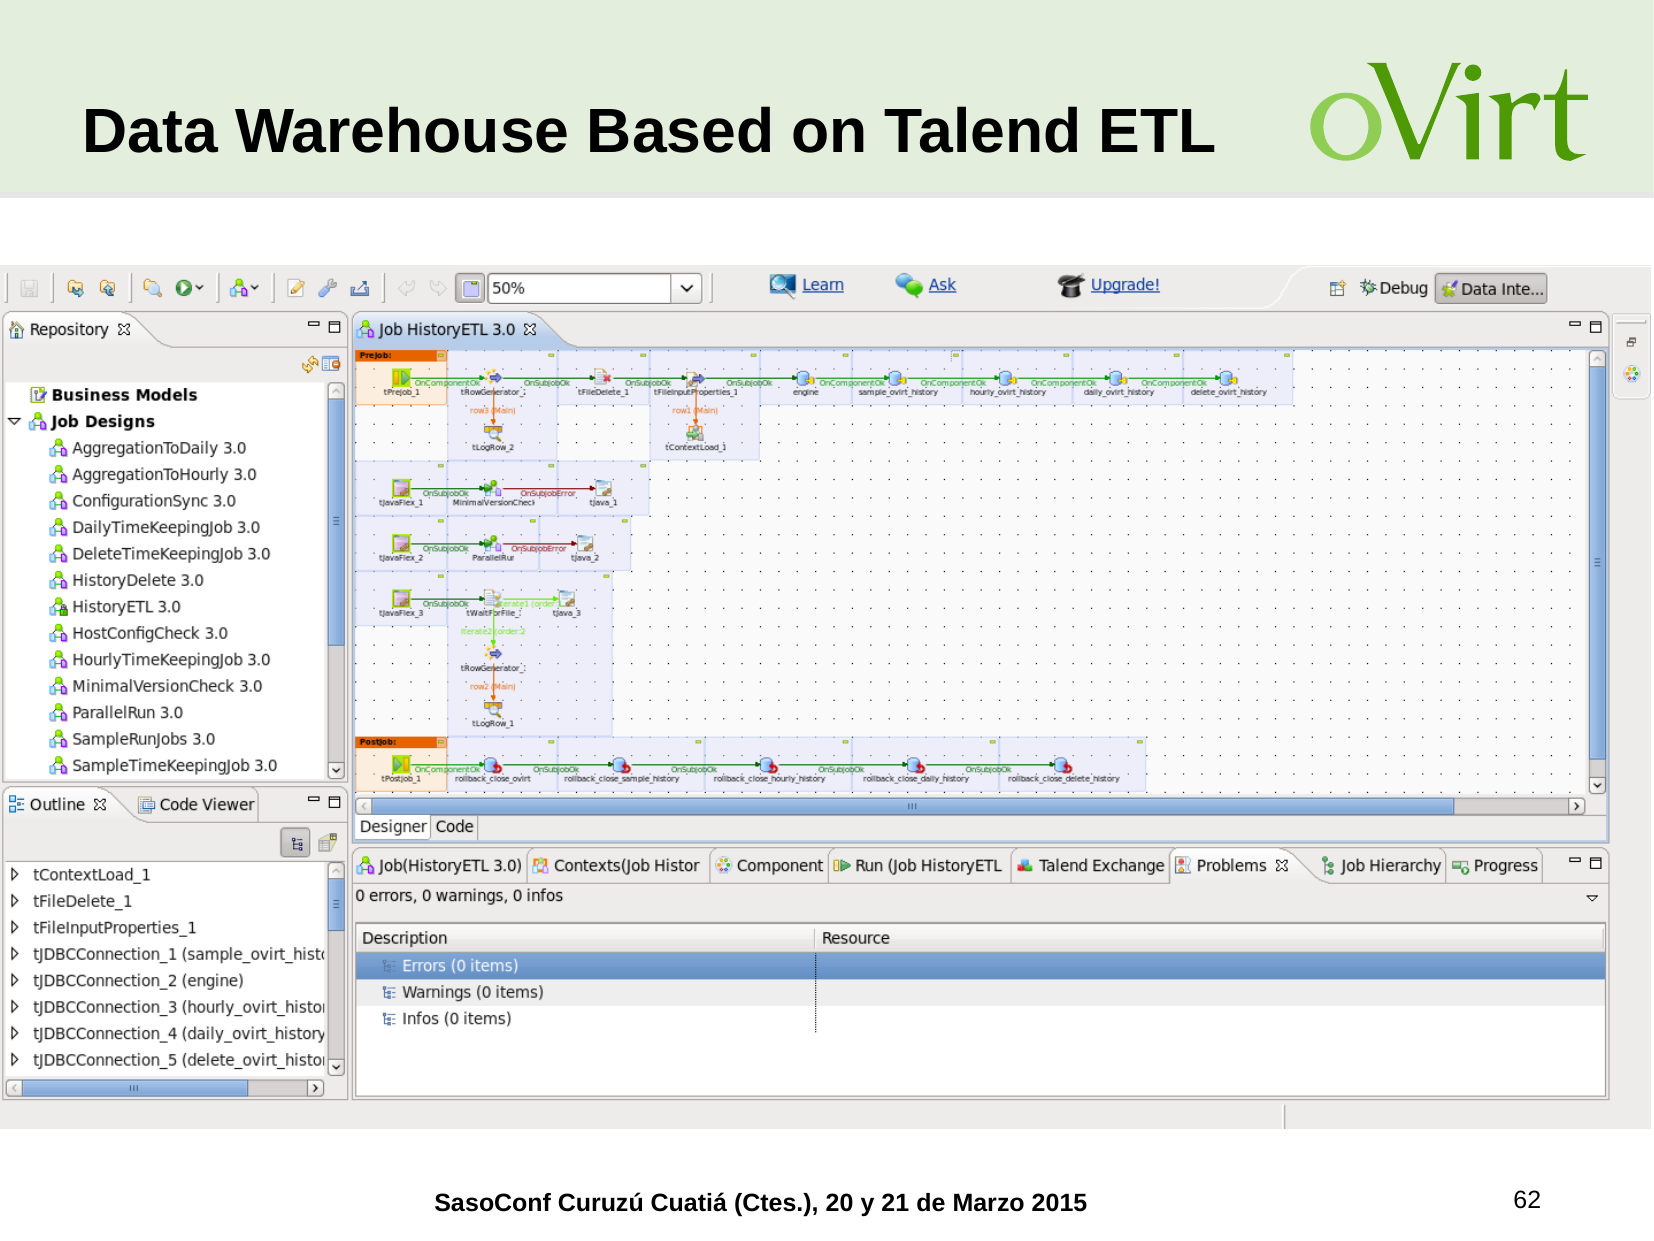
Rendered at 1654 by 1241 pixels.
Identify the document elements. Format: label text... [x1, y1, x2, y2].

title Data Warehouse Based on Talend ETL [82, 37, 1303, 226]
picture [0, 265, 1651, 1129]
